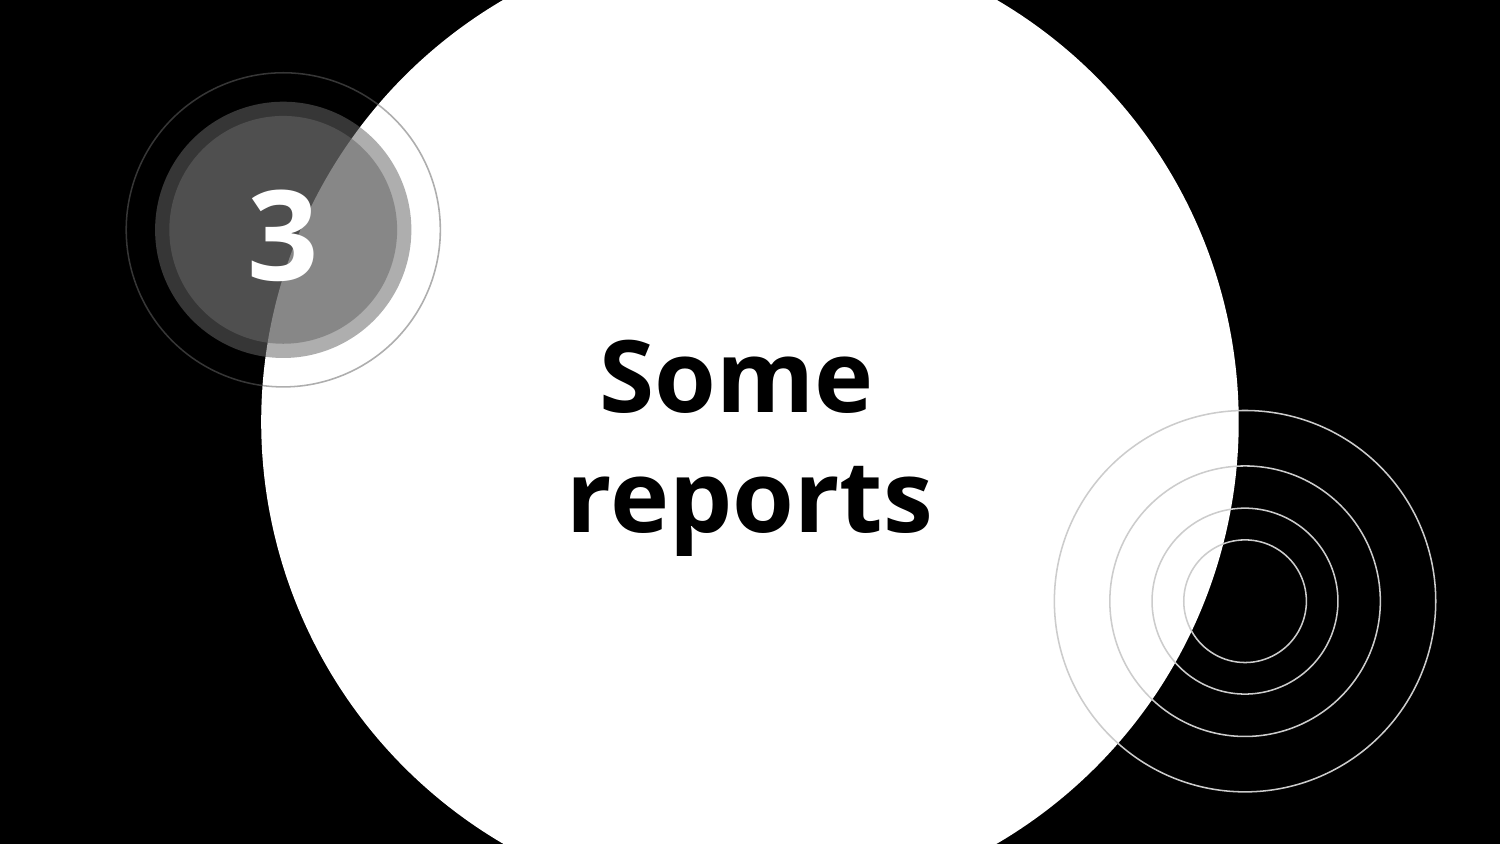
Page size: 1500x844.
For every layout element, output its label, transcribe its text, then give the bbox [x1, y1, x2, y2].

title Some reports [366, 158, 1134, 688]
text_box 3 [169, 116, 398, 345]
